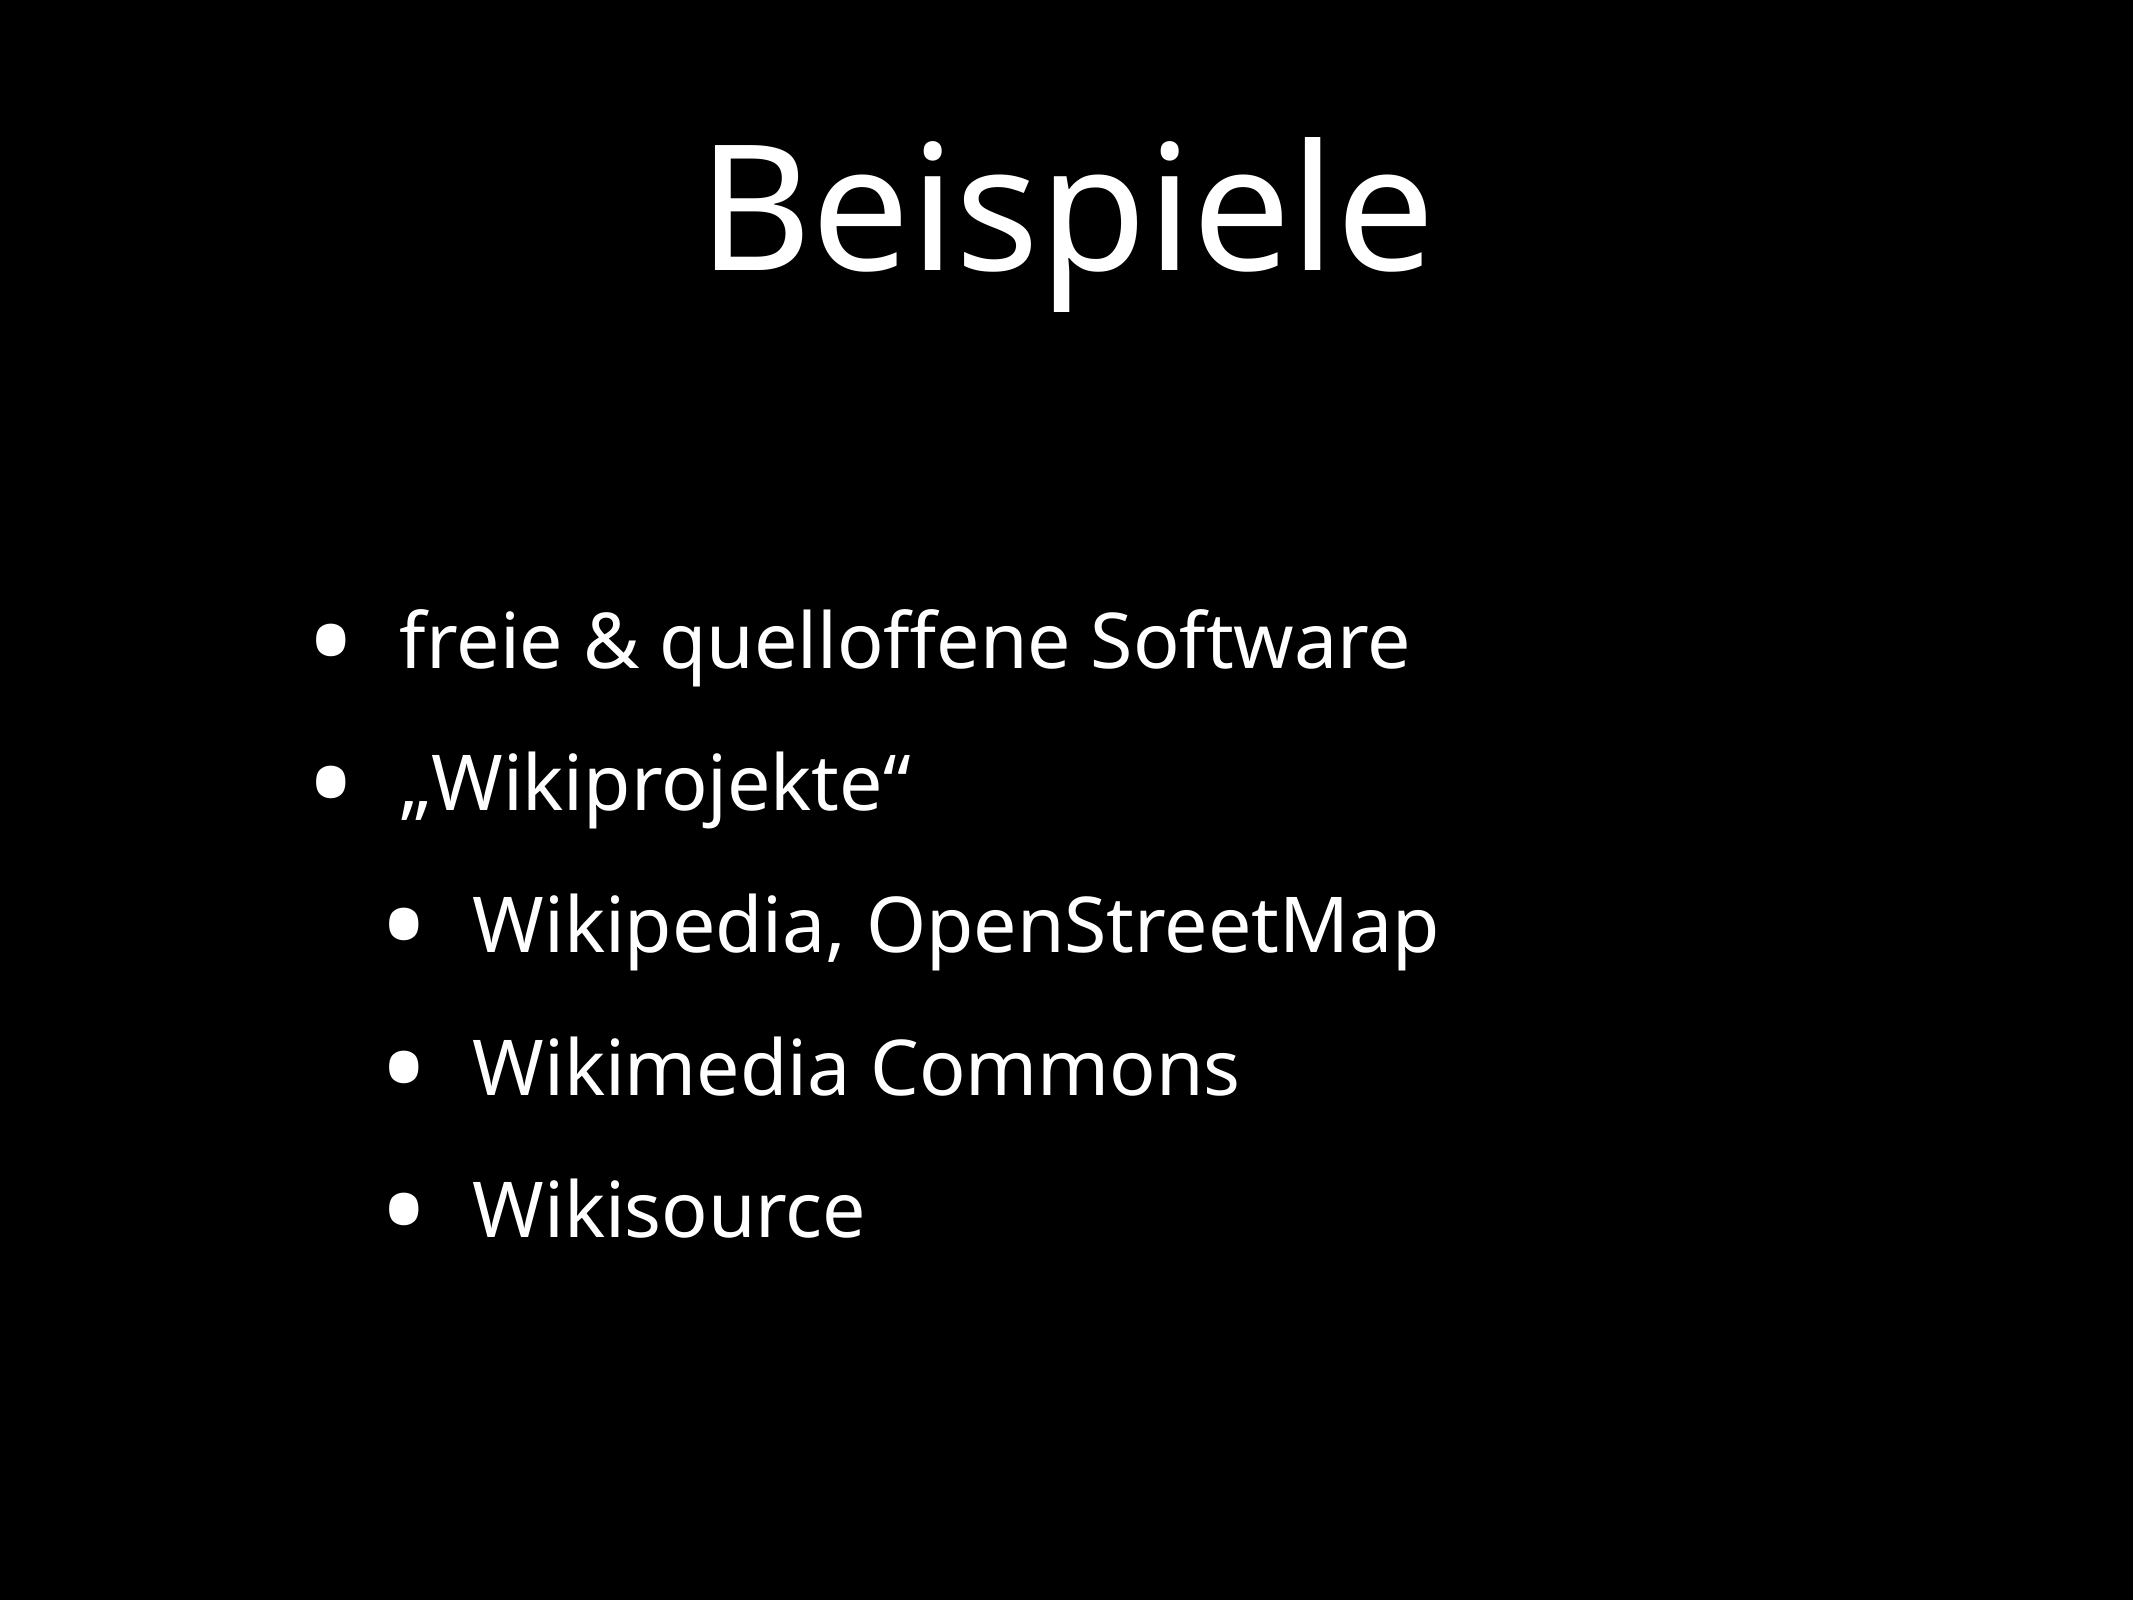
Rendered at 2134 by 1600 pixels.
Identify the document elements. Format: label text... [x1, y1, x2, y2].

title Beispiele [208, 0, 1925, 400]
list freie & quelloffene Software „Wikiprojekte“ Wikipedia, OpenStreetMap Wikimedia Commons Wikisource [245, 254, 1963, 1590]
